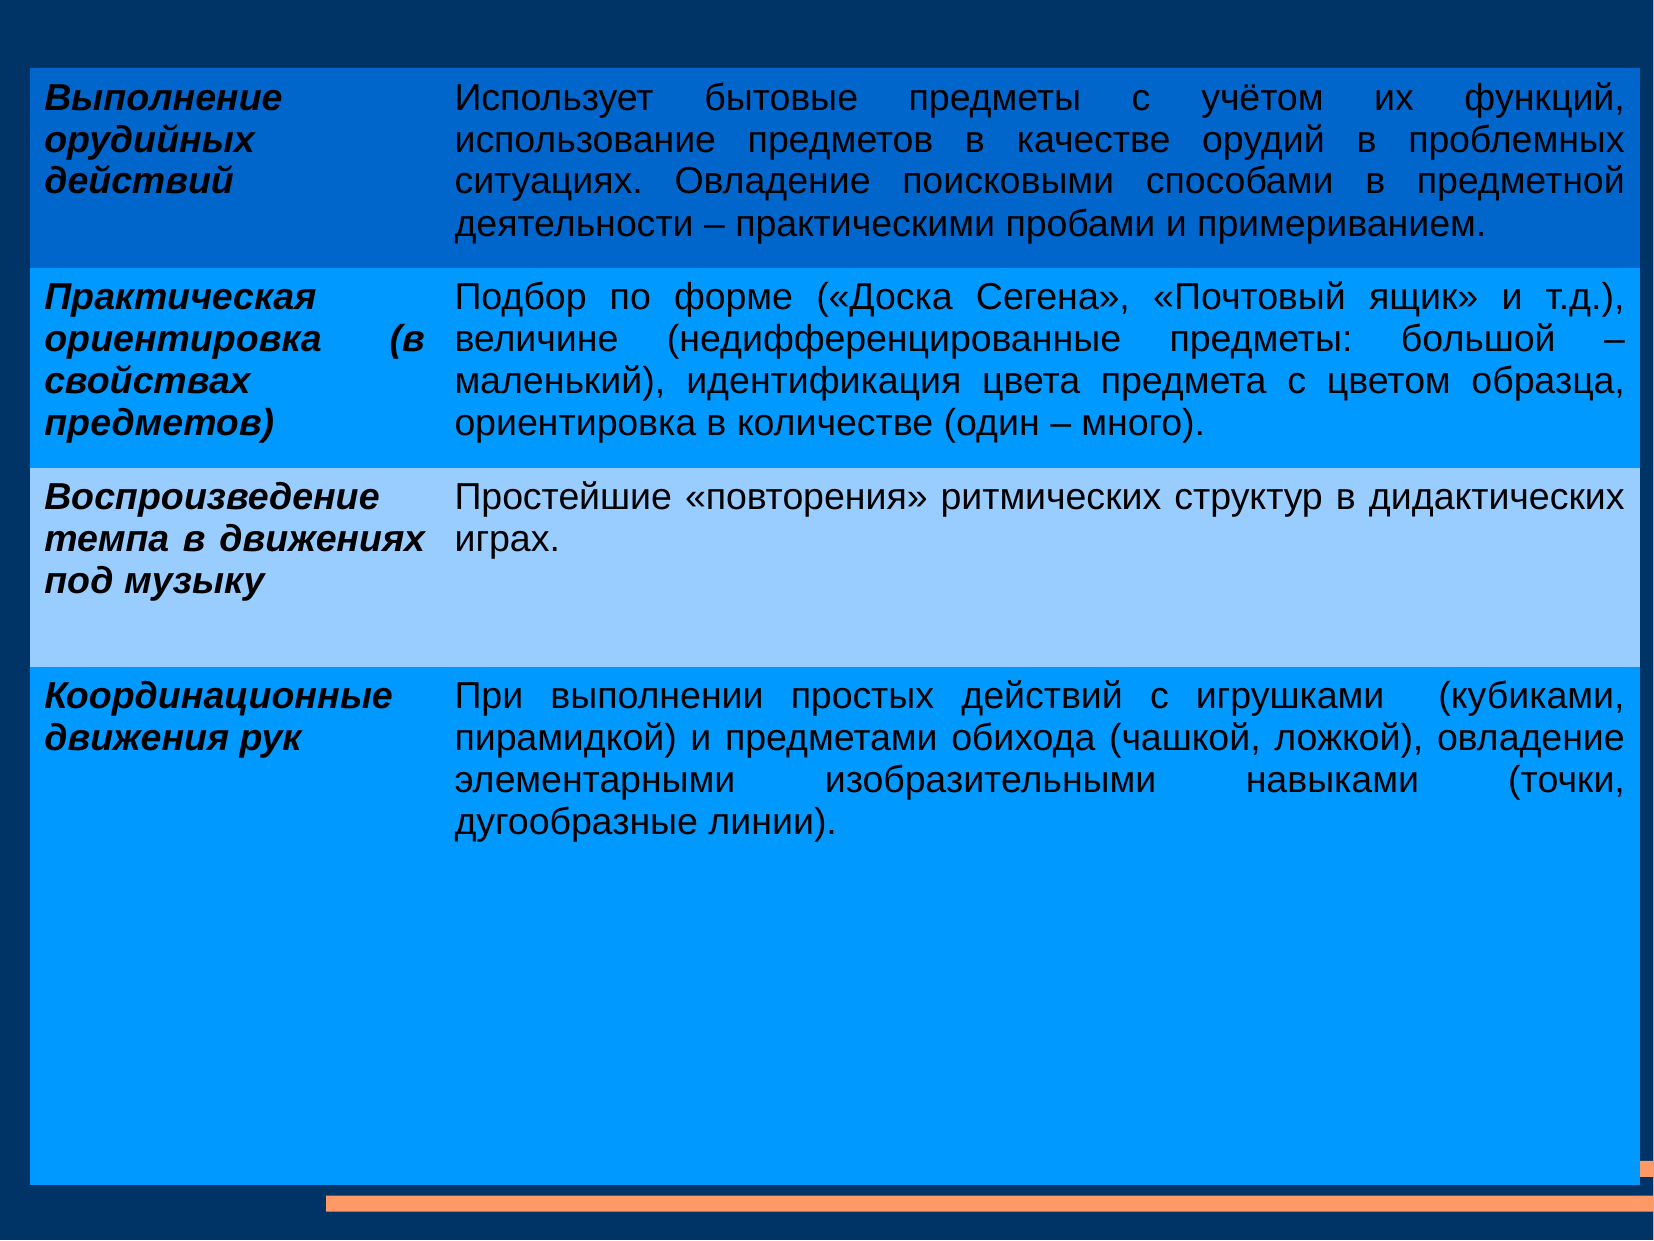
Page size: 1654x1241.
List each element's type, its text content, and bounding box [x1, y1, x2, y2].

table_cell Практическая ориентировка (в свойствах предметов) [30, 268, 440, 468]
table_cell При выполнении простых действий с игрушками (кубиками, пирамидкой) и предметами обихода (чашкой, ложкой), овладение элементарными изобразительными навыками (точки, дугообразные линии). [440, 667, 1640, 1185]
table_header Использует бытовые предметы с учётом их функций, использование предметов в качестве орудий в проблемных ситуациях. Овладение поисковыми способами в предметной деятельности – практическими пробами и примериванием. [440, 68, 1640, 268]
table_cell Воспроизведение темпа в движениях под музыку [30, 468, 440, 667]
table_cell Простейшие «повторения» ритмических структур в дидактических играх. [440, 468, 1640, 667]
table_cell Координационные движения рук [30, 667, 440, 1185]
table_header Выполнение орудийных действий [30, 68, 440, 268]
table_cell Подбор по форме («Доска Сегена», «Почтовый ящик» и т.д.), величине (недифференцированные предметы: большой – маленький), идентификация цвета предмета с цветом образца, ориентировка в количестве (один – много). [440, 268, 1640, 468]
